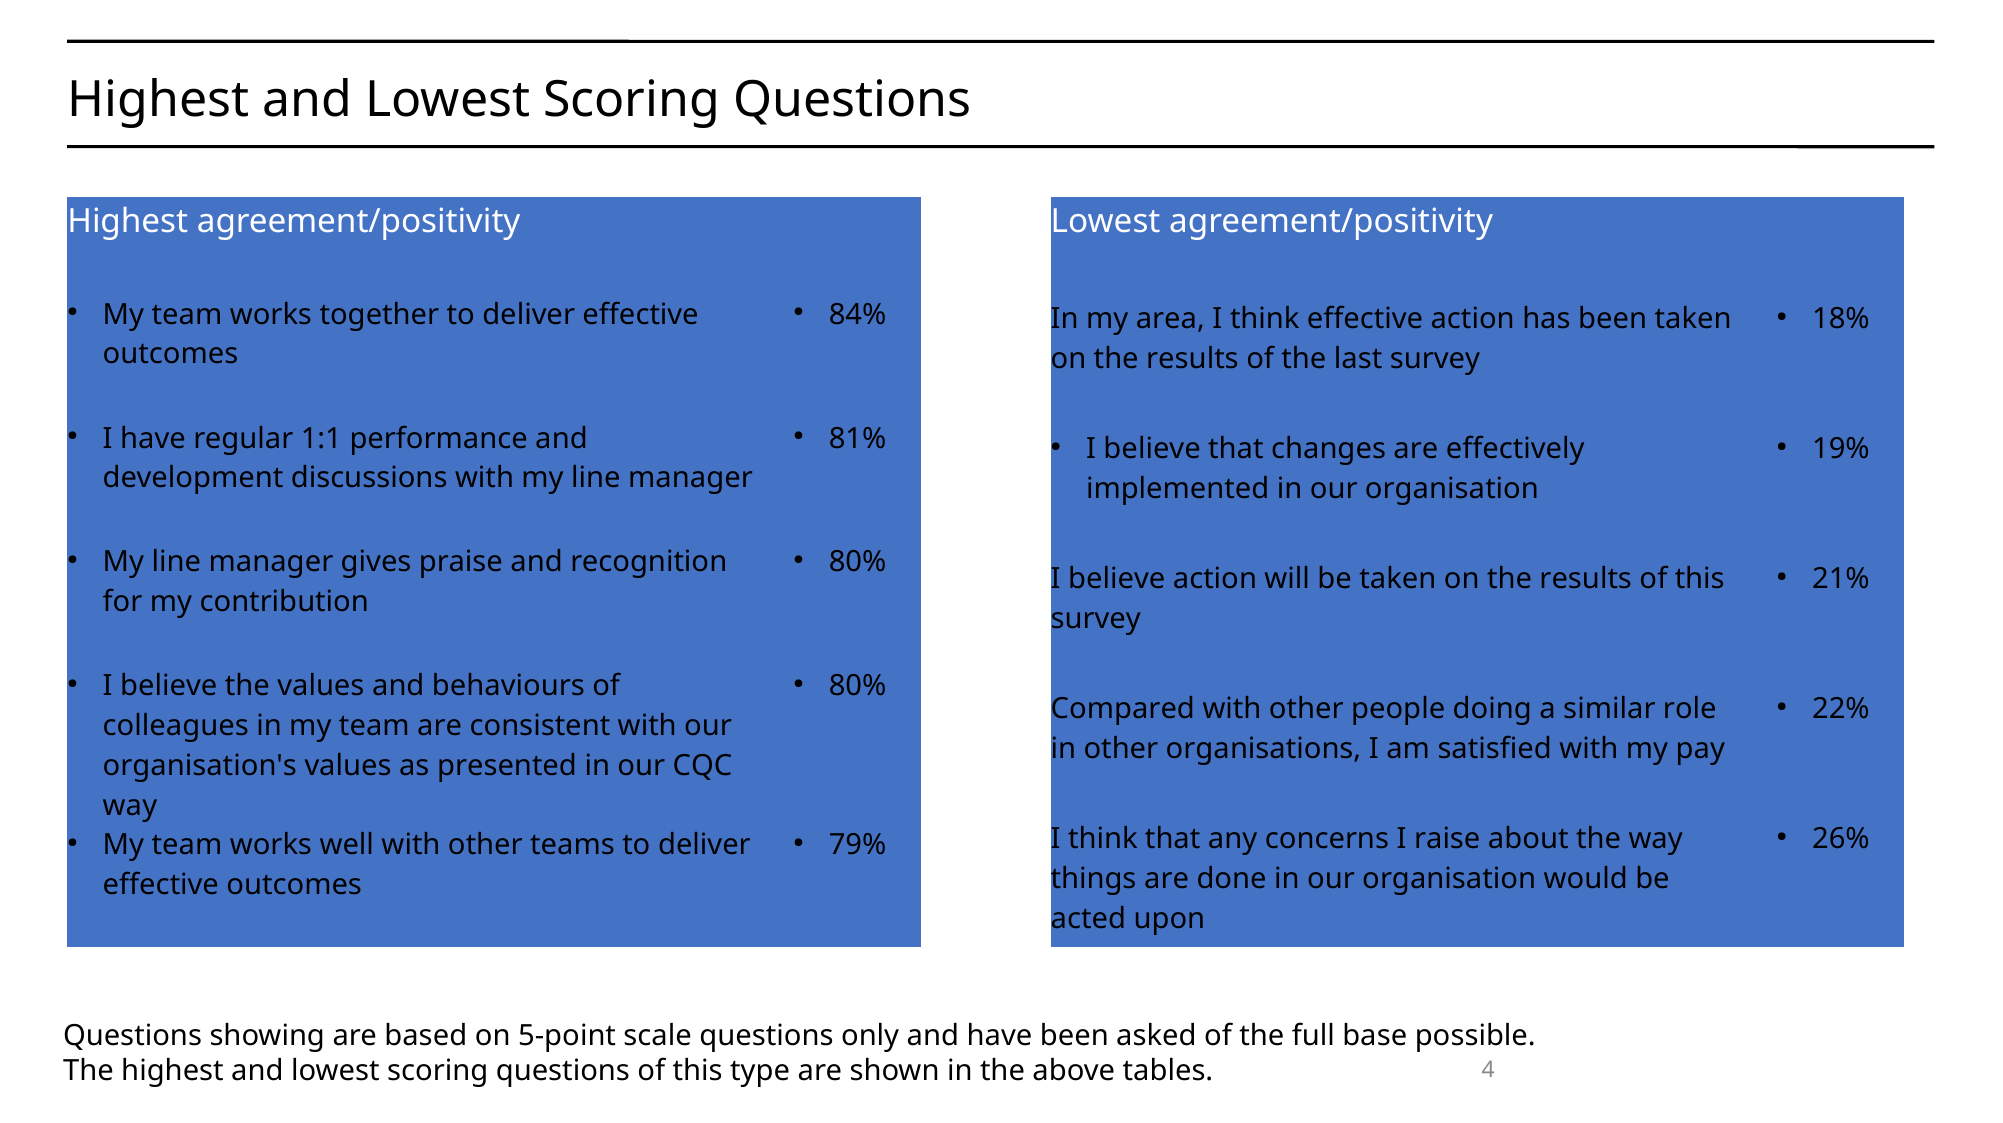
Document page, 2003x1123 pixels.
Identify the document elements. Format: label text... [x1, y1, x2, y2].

text_box 4 [1466, 1039, 1934, 1100]
table_header [1742, 197, 1904, 298]
table_cell I believe action will be taken on the results of this survey [1051, 557, 1742, 687]
text_box Questions showing are based on 5-point scale questions only and have been asked of the full base possible. The highest and lowest scoring questions of this type are shown in the above tables. [48, 1008, 1577, 1095]
table_cell My team works well with other teams to deliver effective outcomes [67, 824, 759, 947]
table_cell 19% [1742, 428, 1904, 557]
table_cell I believe the values and behaviours of colleagues in my team are consistent with our organisation's values as presented in our CQC way [67, 664, 759, 824]
table_header Highest agreement/positivity [67, 197, 759, 293]
table_cell 18% [1742, 298, 1904, 428]
table_cell I believe that changes are effectively implemented in our organisation [1051, 428, 1742, 557]
table_cell 80% [759, 541, 921, 664]
table_cell 22% [1742, 687, 1904, 817]
table_cell In my area, I think effective action has been taken on the results of the last survey [1051, 298, 1742, 428]
table_cell 26% [1742, 817, 1904, 947]
table_header Lowest agreement/positivity [1051, 197, 1742, 298]
table_cell My line manager gives praise and recognition for my contribution [67, 541, 759, 664]
title Highest and Lowest Scoring Questions [67, 48, 1936, 136]
table_cell 79% [759, 824, 921, 947]
table_cell Compared with other people doing a similar role in other organisations, I am satisfied with my pay [1051, 687, 1742, 817]
table_cell I think that any concerns I raise about the way things are done in our organisation would be acted upon [1051, 817, 1742, 947]
table_cell My team works together to deliver effective outcomes [67, 293, 759, 417]
table_cell 81% [759, 417, 921, 541]
table_header [759, 197, 921, 293]
table_cell 21% [1742, 557, 1904, 687]
table_cell 84% [759, 293, 921, 417]
table_cell I have regular 1:1 performance and development discussions with my line manager [67, 417, 759, 541]
table_cell 80% [759, 664, 921, 824]
